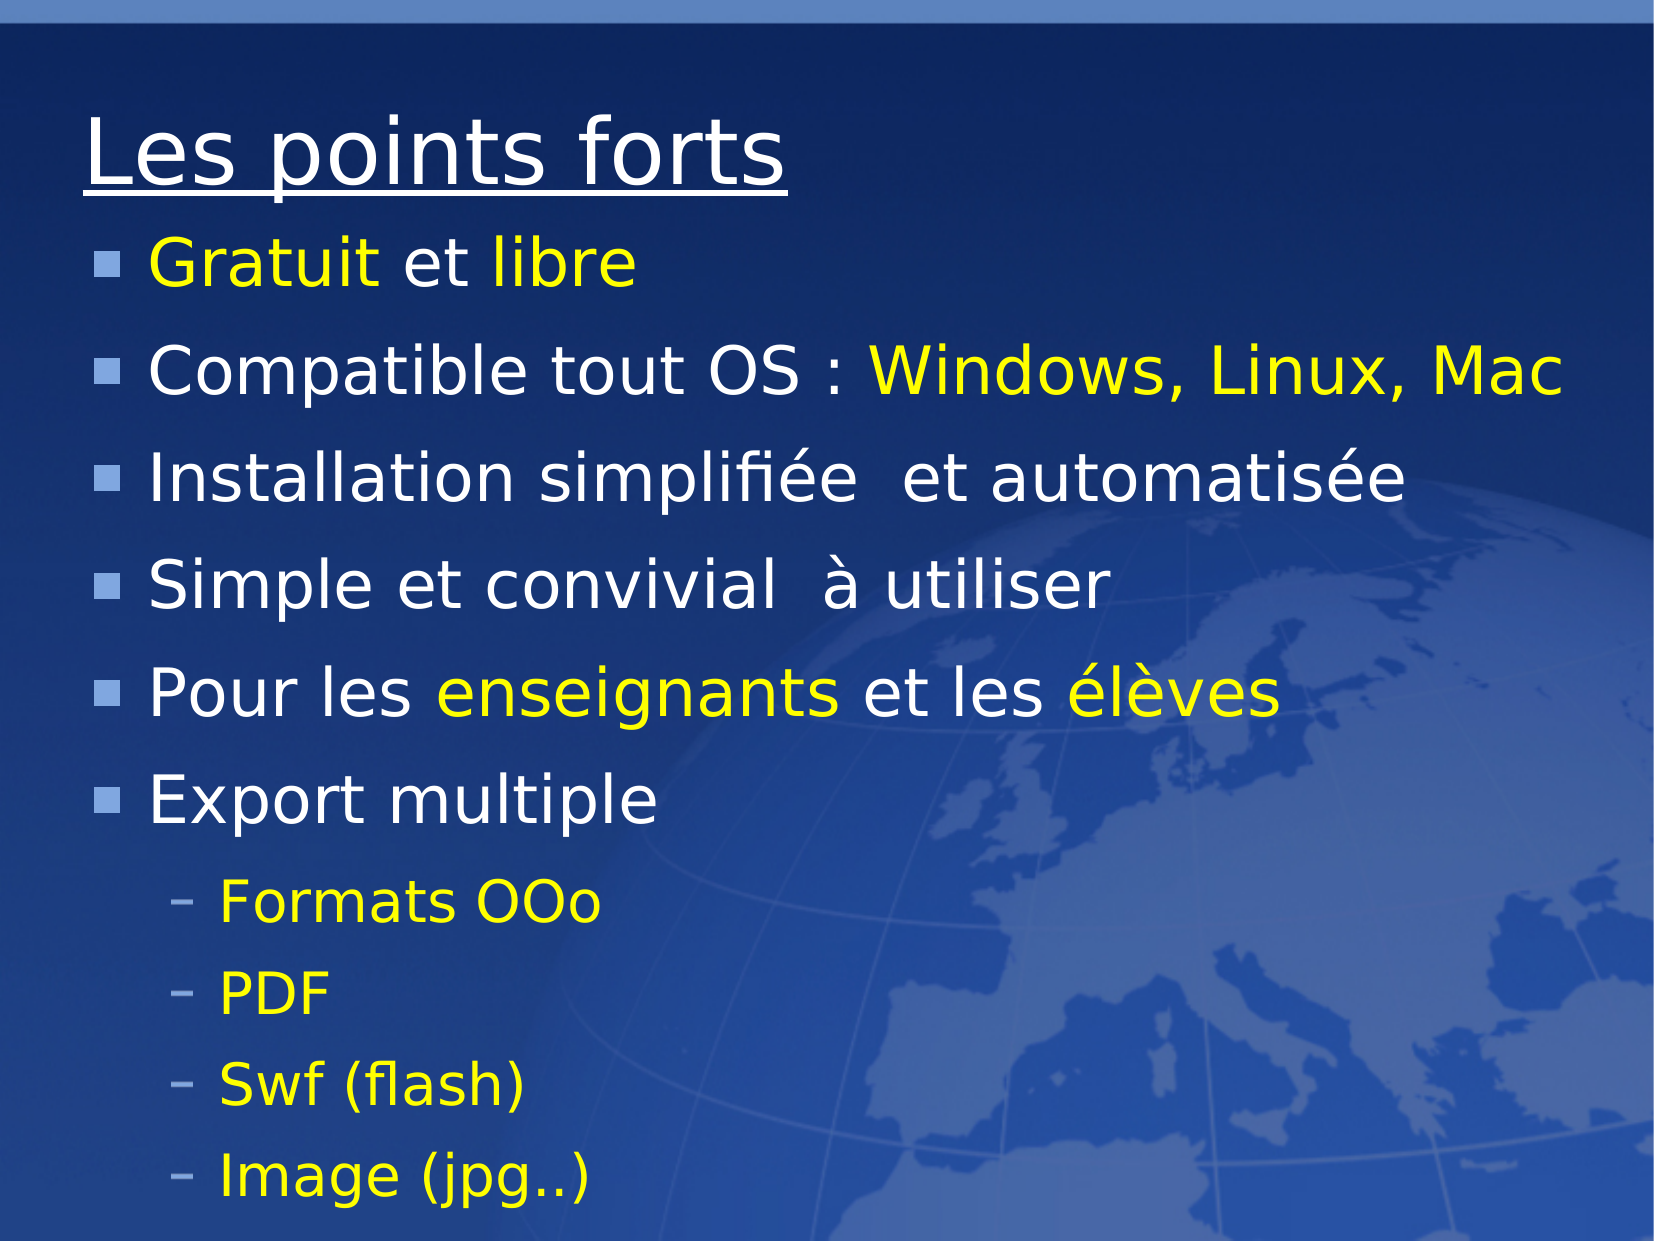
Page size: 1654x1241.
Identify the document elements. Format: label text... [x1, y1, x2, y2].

list Gratuit et libre Compatible tout OS : Windows, Linux, Mac Installation simplifiée et automatisée Simple et convivial à utiliser Pour les enseignants et les élèves Export multiple Formats OOo PDF Swf (flash) Image (jpg..) [76, 224, 1654, 1211]
title Les points forts [82, 56, 1571, 224]
picture [0, 0, 1654, 1241]
